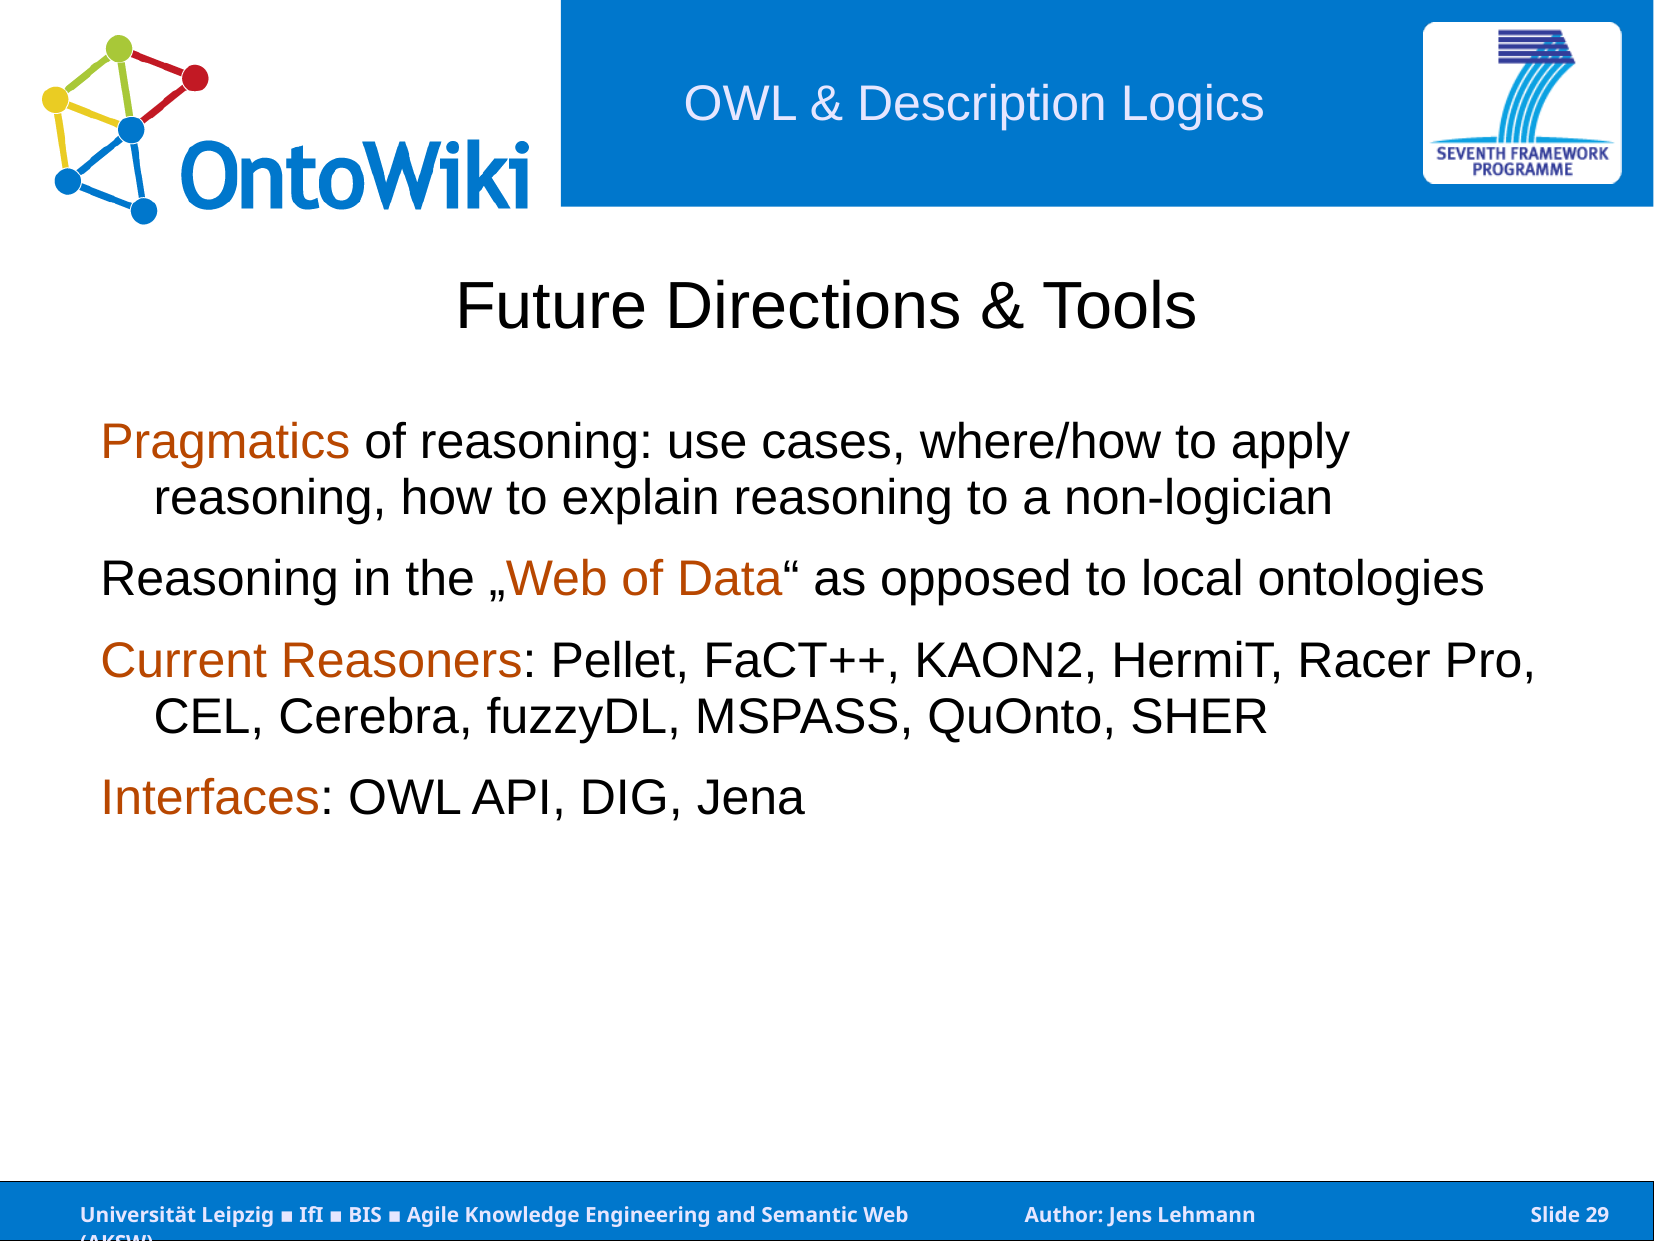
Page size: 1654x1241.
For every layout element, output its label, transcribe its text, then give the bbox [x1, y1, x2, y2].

picture [41, 34, 532, 231]
title Future Directions & Tools [82, 243, 1571, 368]
picture [1423, 22, 1622, 184]
list Pragmatics of reasoning: use cases, where/how to apply reasoning, how to explain reasoning to a non-logician Reasoning in the „Web of Data“ as opposed to local ontologies Current Reasoners: Pellet, FaCT++, KAON2, HermiT, Racer Pro, CEL, Cerebra, fuzzyDL, MSPASS, QuOnto, SHER Interfaces: OWL API, DIG, Jena [82, 413, 1571, 1136]
